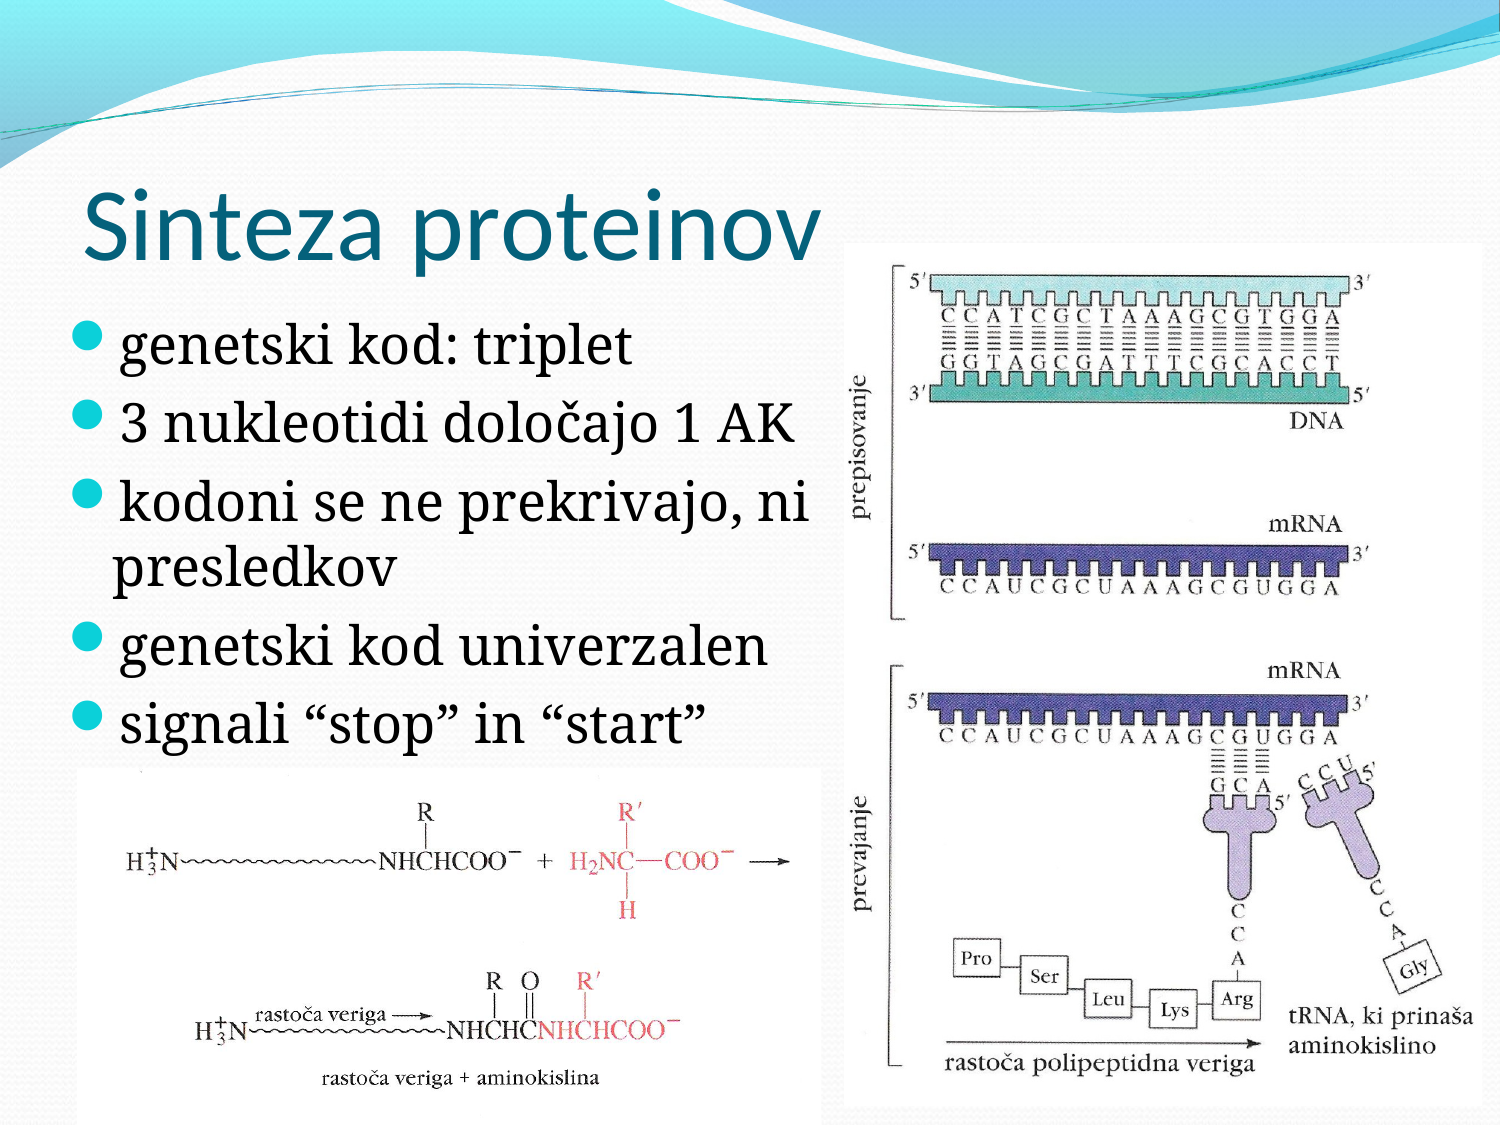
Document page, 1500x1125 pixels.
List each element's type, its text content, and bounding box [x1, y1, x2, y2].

title Sinteza proteinov [82, 93, 1433, 282]
list genetski kod: triplet 3 nukleotidi določajo 1 AK kodoni se ne prekrivajo, ni presledkov genetski kod univerzalen signali “stop” in “start” [53, 302, 843, 1023]
picture [0, 0, 1500, 1125]
